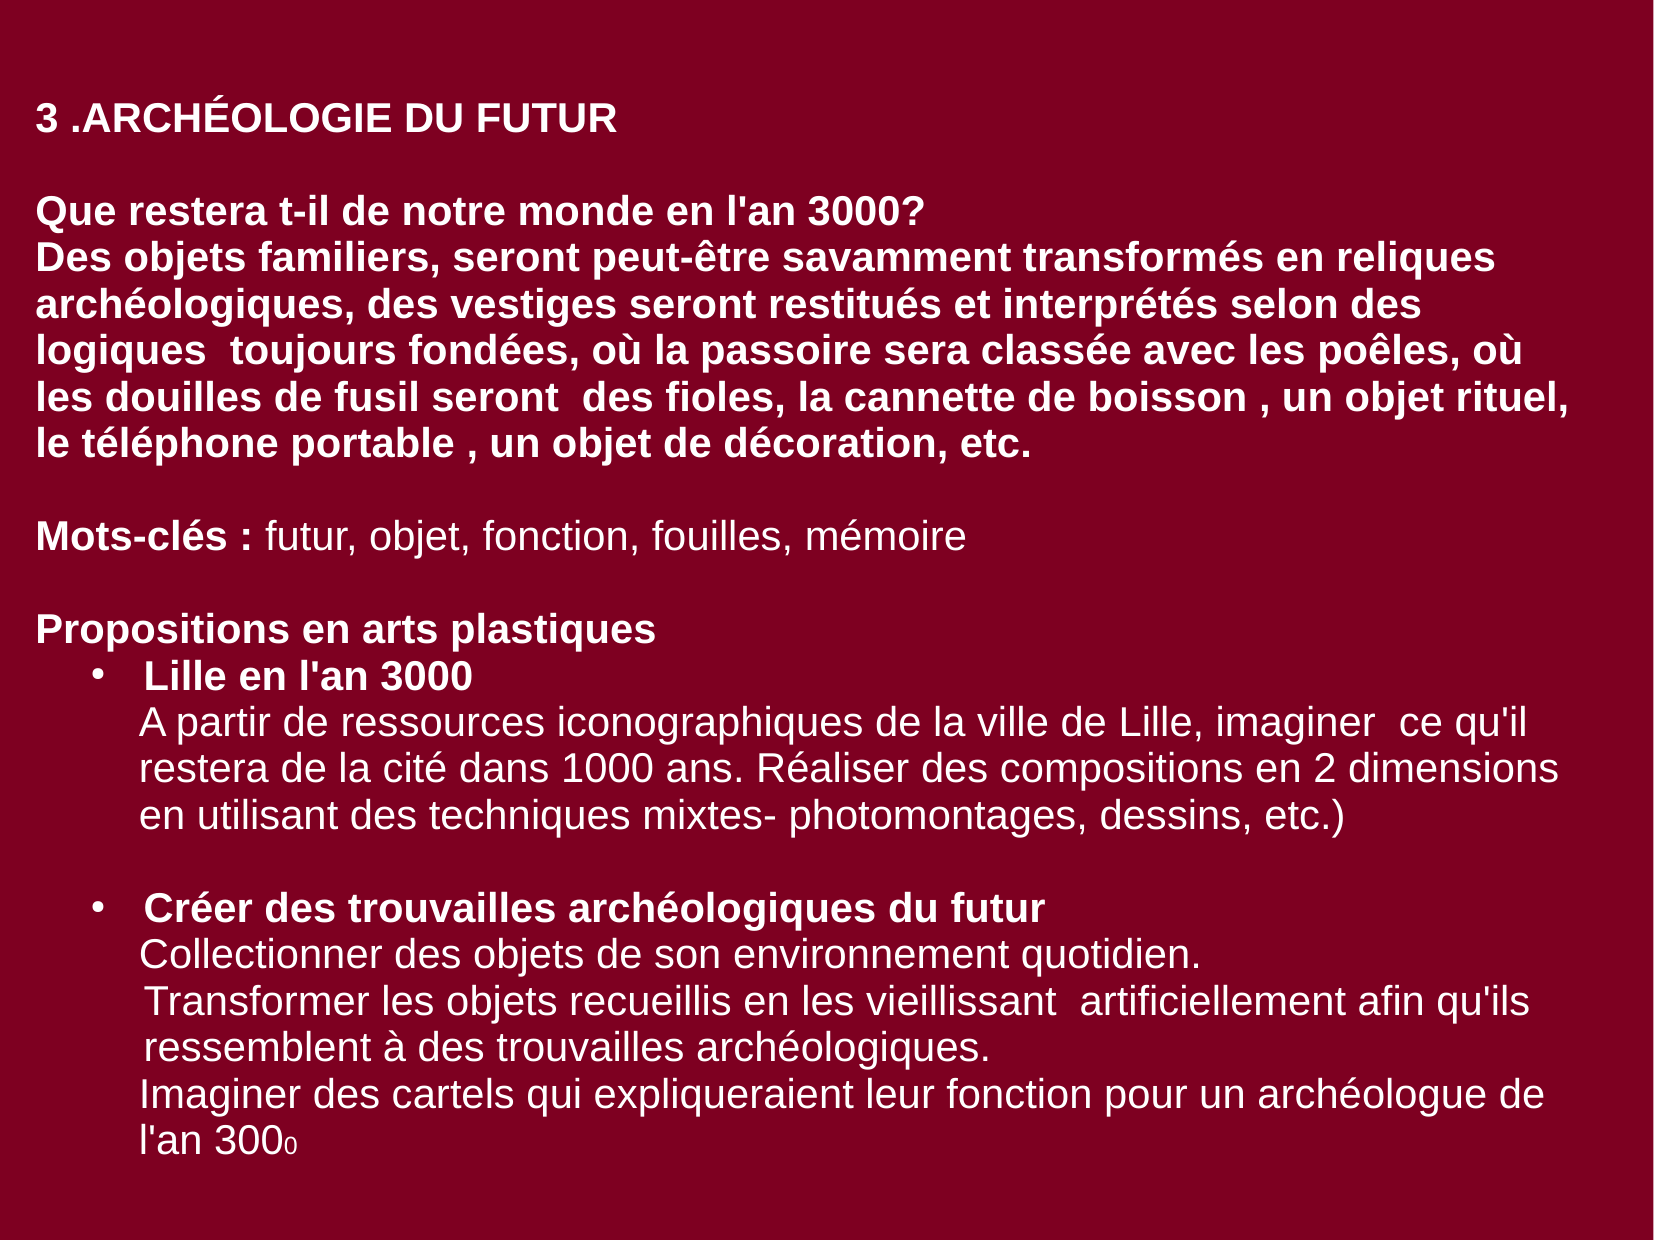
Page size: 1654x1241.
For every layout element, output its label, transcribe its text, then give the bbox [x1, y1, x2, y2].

list 3 .ARCHÉOLOGIE DU FUTUR Que restera t-il de notre monde en l'an 3000? Des objets familiers, seront peut-être savamment transformés en reliques archéologiques, des vestiges seront restitués et interprétés selon des logiques toujours fondées, où la passoire sera classée avec les poêles, où les douilles de fusil seront des fioles, la cannette de boisson , un objet rituel, le téléphone portable , un objet de décoration, etc. Mots-clés : futur, objet, fonction, fouilles, mémoire Propositions en arts plastiques Lille en l'an 3000 A partir de ressources iconographiques de la ville de Lille, imaginer ce qu'il restera de la cité dans 1000 ans. Réaliser des compositions en 2 dimensions en utilisant des techniques mixtes- photomontages, dessins, etc.) Créer des trouvailles archéologiques du futur Collectionner des objets de son environnement quotidien. Transformer les objets recueillis en les vieillissant artificiellement afin qu'ils ressemblent à des trouvailles archéologiques. Imaginer des cartels qui expliqueraient leur fonction pour un archéologue de l'an 3000 [35, 94, 1571, 1170]
